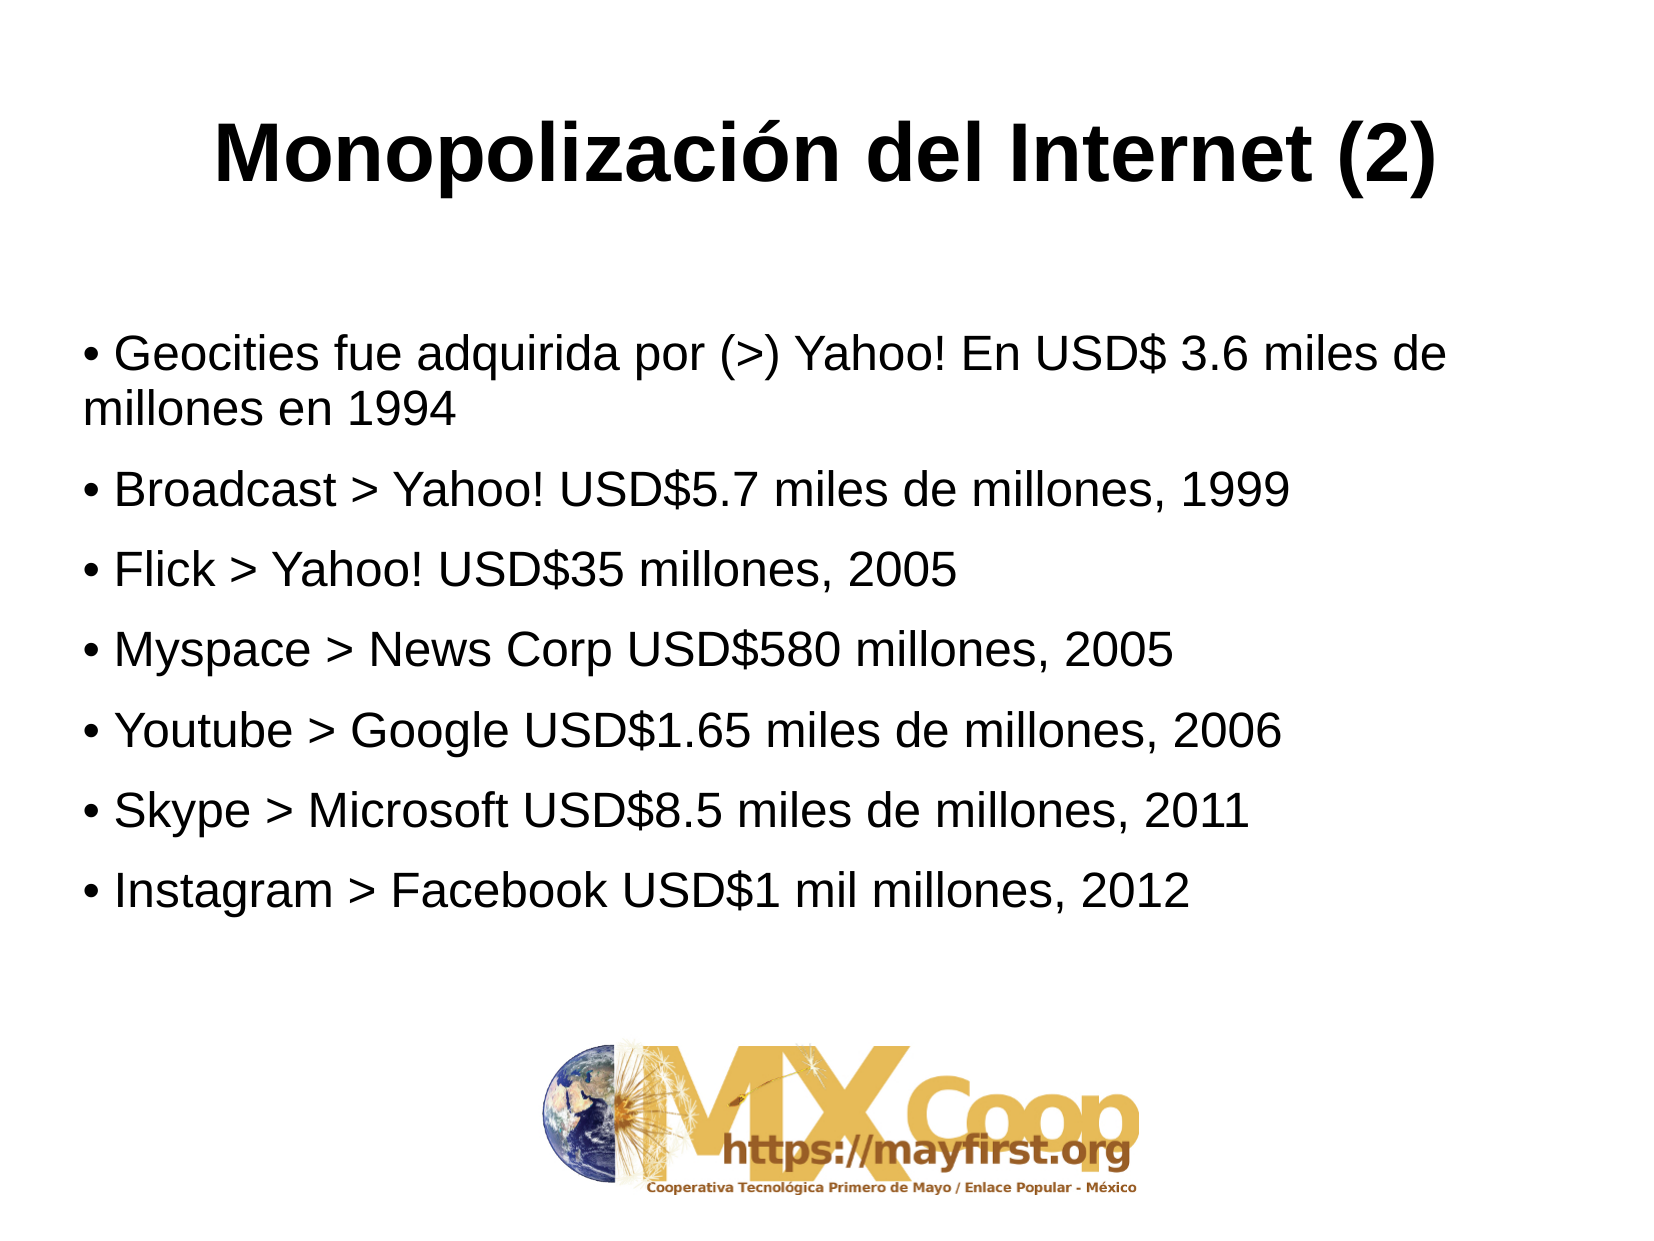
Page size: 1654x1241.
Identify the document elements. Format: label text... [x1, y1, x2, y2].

title Monopolización del Internet (2) [82, 49, 1571, 257]
picture [538, 1034, 1139, 1195]
list • Geocities fue adquirida por (>) Yahoo! En USD$ 3.6 miles de millones en 1994 • Broadcast > Yahoo! USD$5.7 miles de millones, 1999 • Flick > Yahoo! USD$35 millones, 2005 • Myspace > News Corp USD$580 millones, 2005 • Youtube > Google USD$1.65 miles de millones, 2006 • Skype > Microsoft USD$8.5 miles de millones, 2011 • Instagram > Facebook USD$1 mil millones, 2012 [82, 325, 1571, 921]
